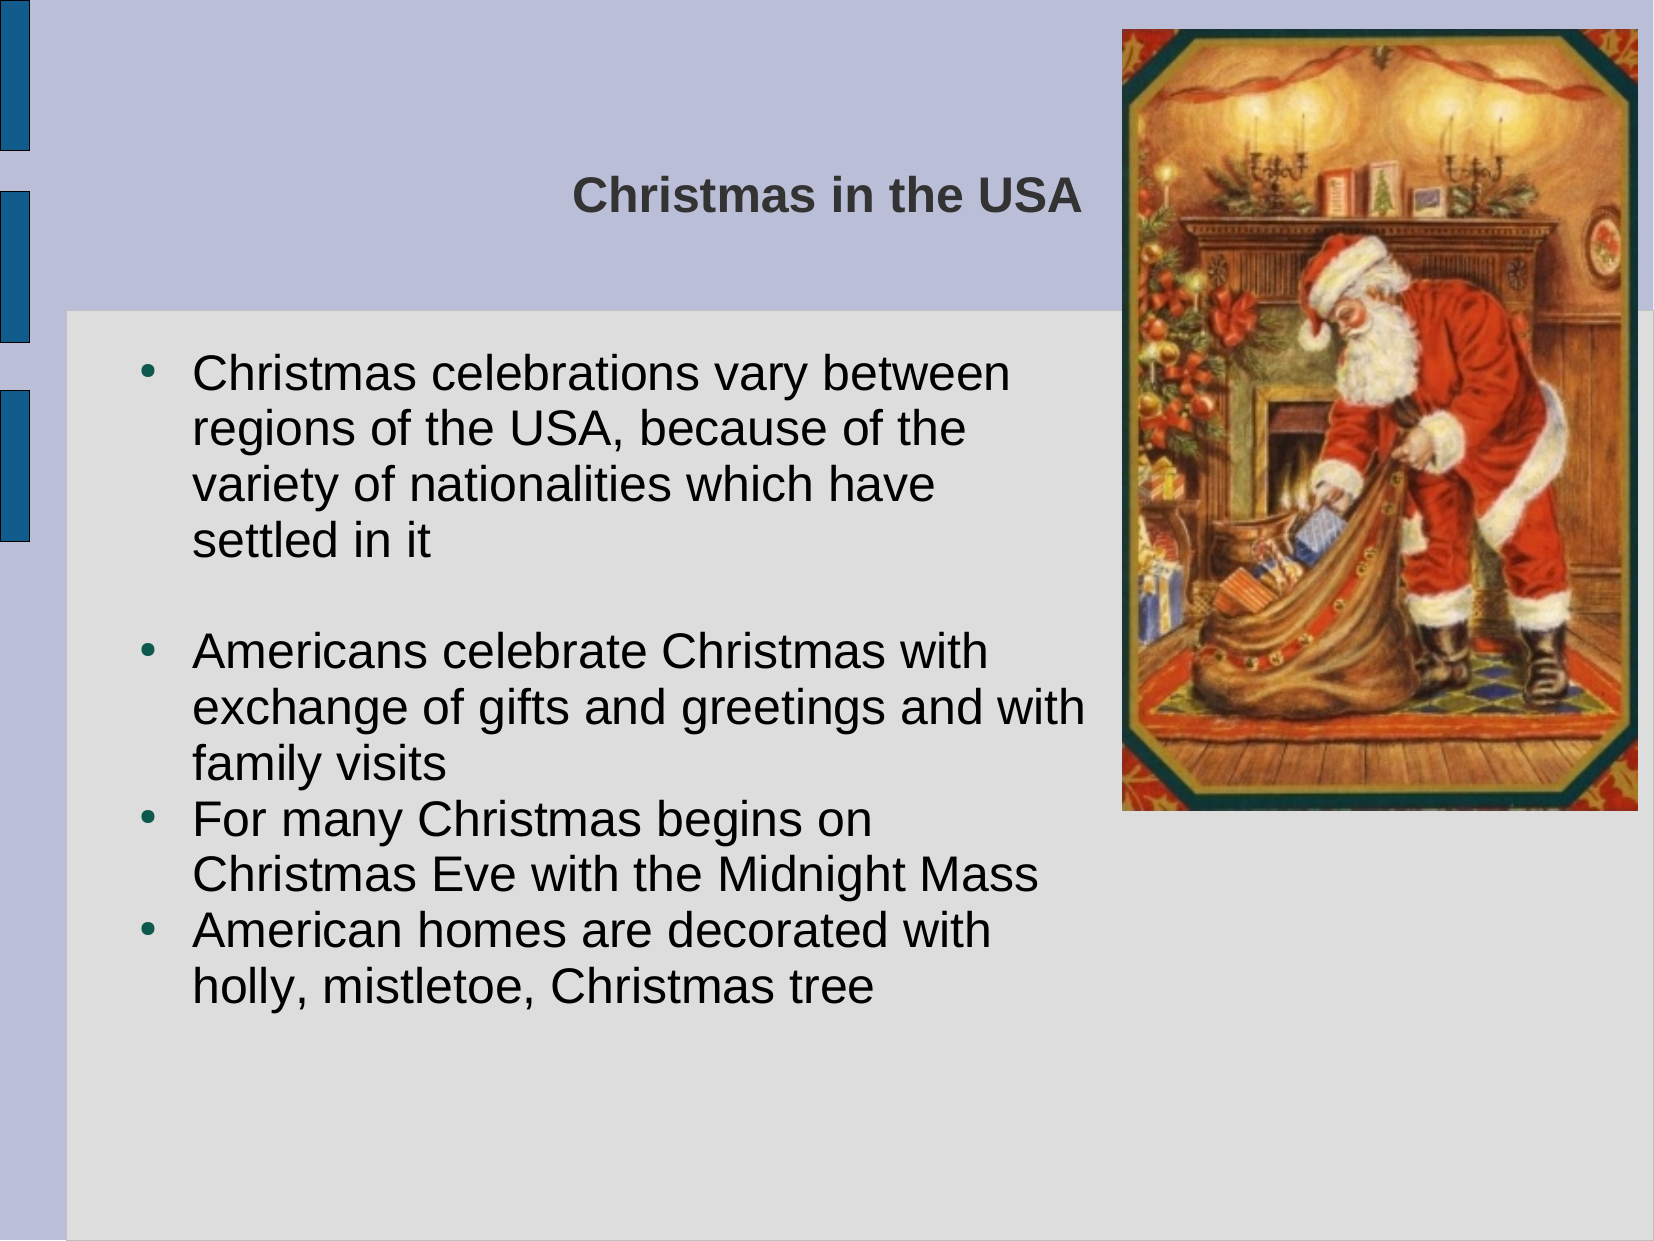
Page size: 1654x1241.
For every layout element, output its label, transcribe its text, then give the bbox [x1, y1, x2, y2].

list Christmas celebrations vary between regions of the USA, because of the variety of nationalities which have settled in it Americans celebrate Christmas with exchange of gifts and greetings and with family visits For many Christmas begins on Christmas Eve with the Midnight Mass American homes are decorated with holly, mistletoe, Christmas tree [121, 344, 1093, 1127]
title Christmas in the USA [121, 91, 1122, 299]
picture [1122, 29, 1638, 811]
